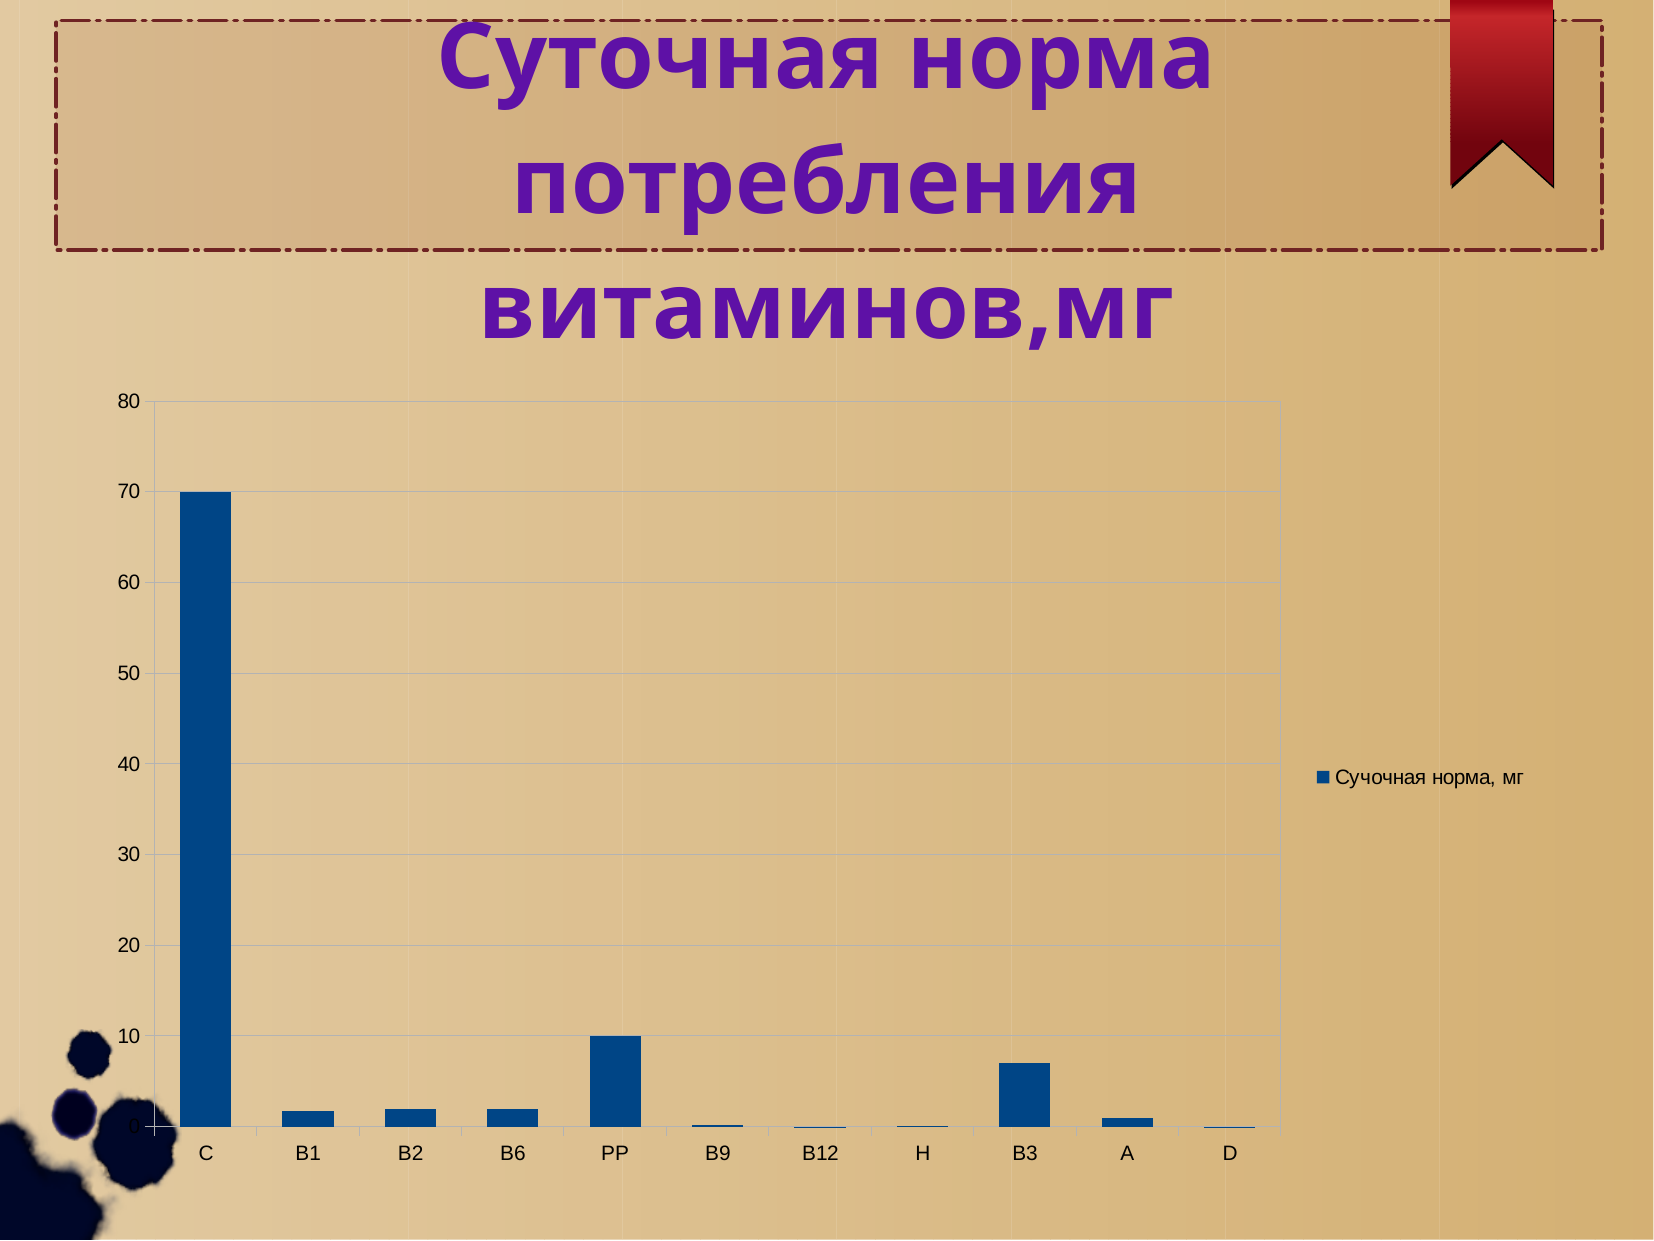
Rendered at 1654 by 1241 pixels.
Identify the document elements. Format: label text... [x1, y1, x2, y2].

chart [88, 373, 1544, 1182]
title Диаграмма. Суточная норма потребления витаминов,мг [389, 0, 1264, 370]
